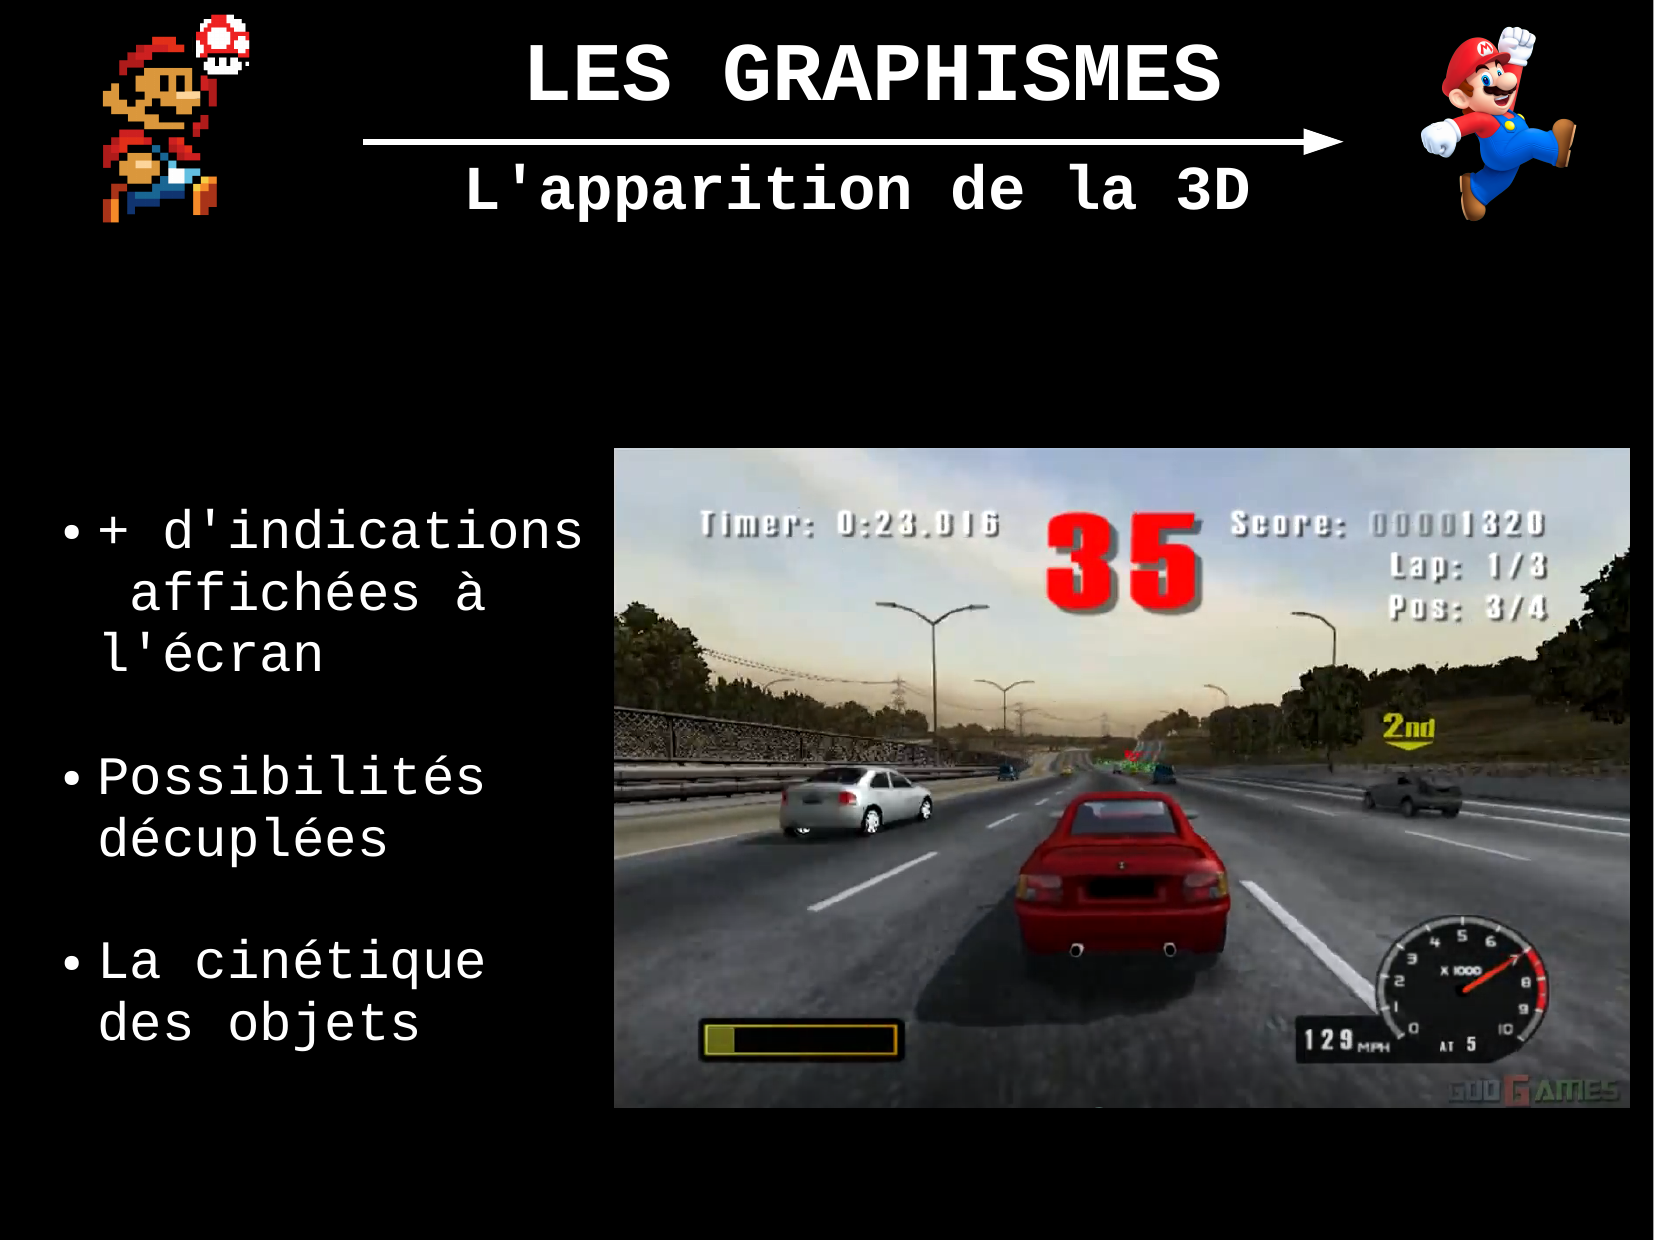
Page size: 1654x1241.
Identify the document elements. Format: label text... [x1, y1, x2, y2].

text_box L'apparition de la 3D [448, 149, 1288, 308]
text_box LES GRAPHISMES [507, 145, 1276, 228]
picture [614, 448, 1630, 1108]
picture [1417, 23, 1583, 225]
picture [47, 0, 272, 237]
text_box LES GRAPHISMES [507, 23, 1276, 139]
text_box + d'indications affichées à l'écran Possibilités décuplées La cinétique des objets [47, 496, 614, 1031]
